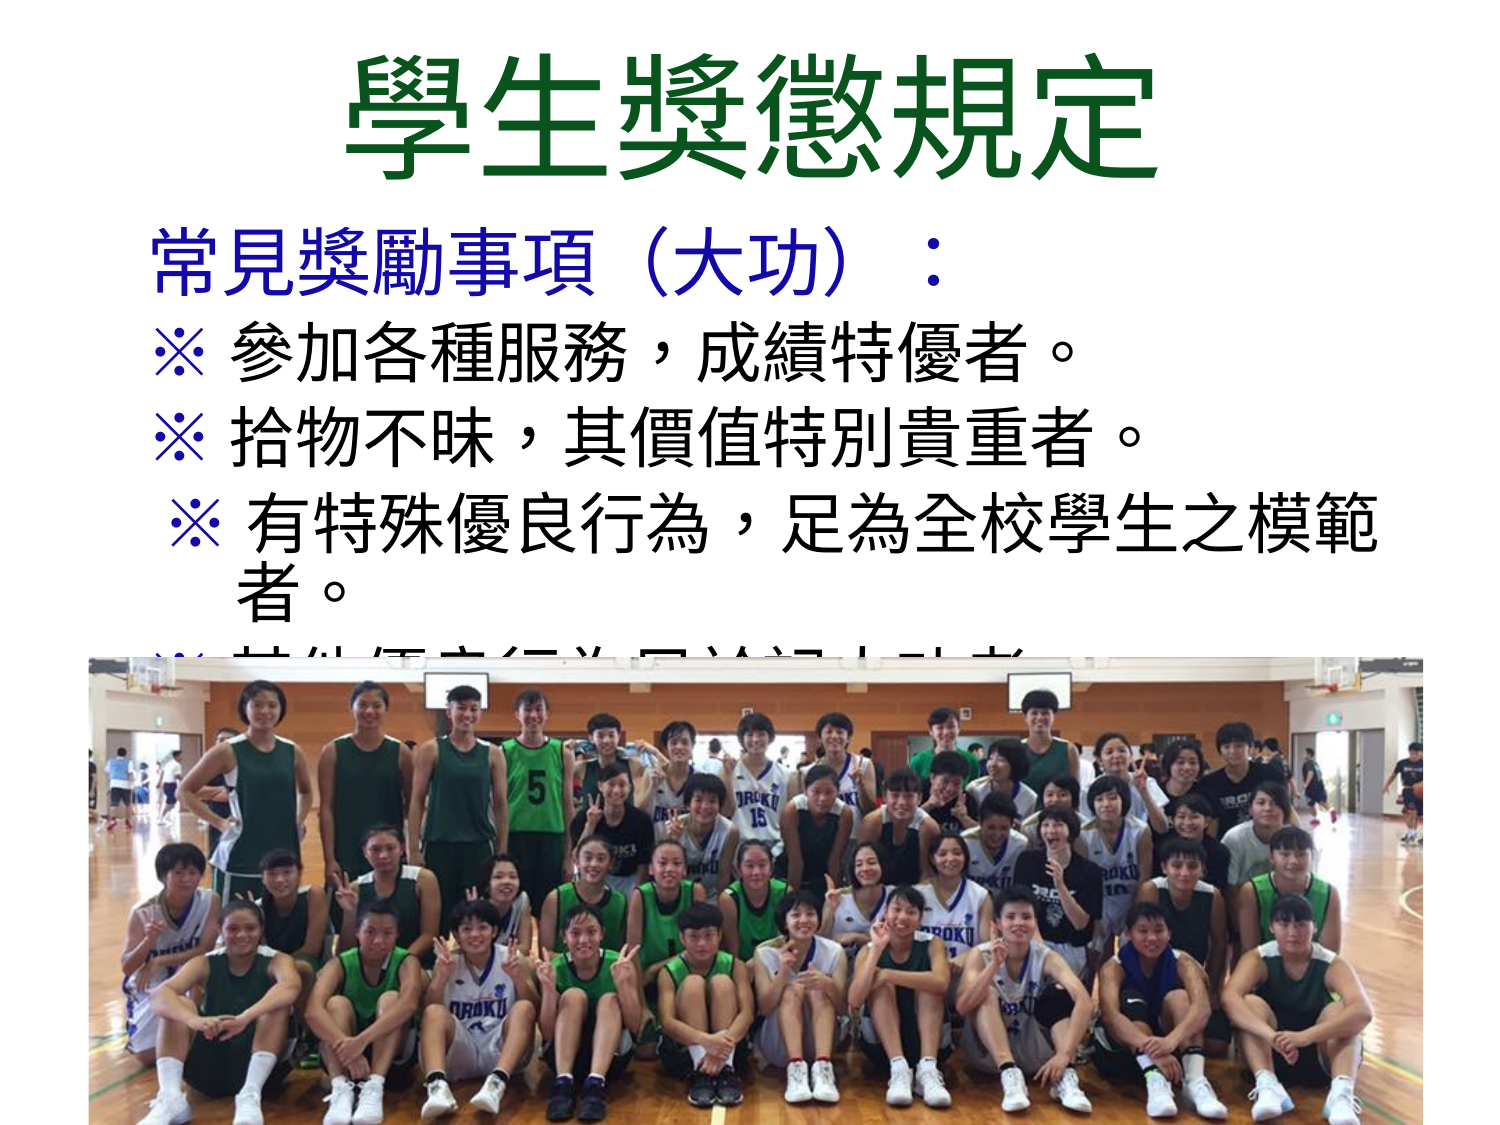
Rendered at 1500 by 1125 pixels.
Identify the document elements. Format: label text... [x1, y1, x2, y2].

picture [88, 657, 1424, 1125]
list 常見獎勵事項（大功）： ※參加各種服務，成績特優者。 ※拾物不昧，其價值特別貴重者。 ※有特殊優良行為，足為全校學生之模範者。 ※其他優良行為足於記大功者。 [75, 208, 1426, 951]
title 學生獎懲規定 [76, 20, 1427, 209]
